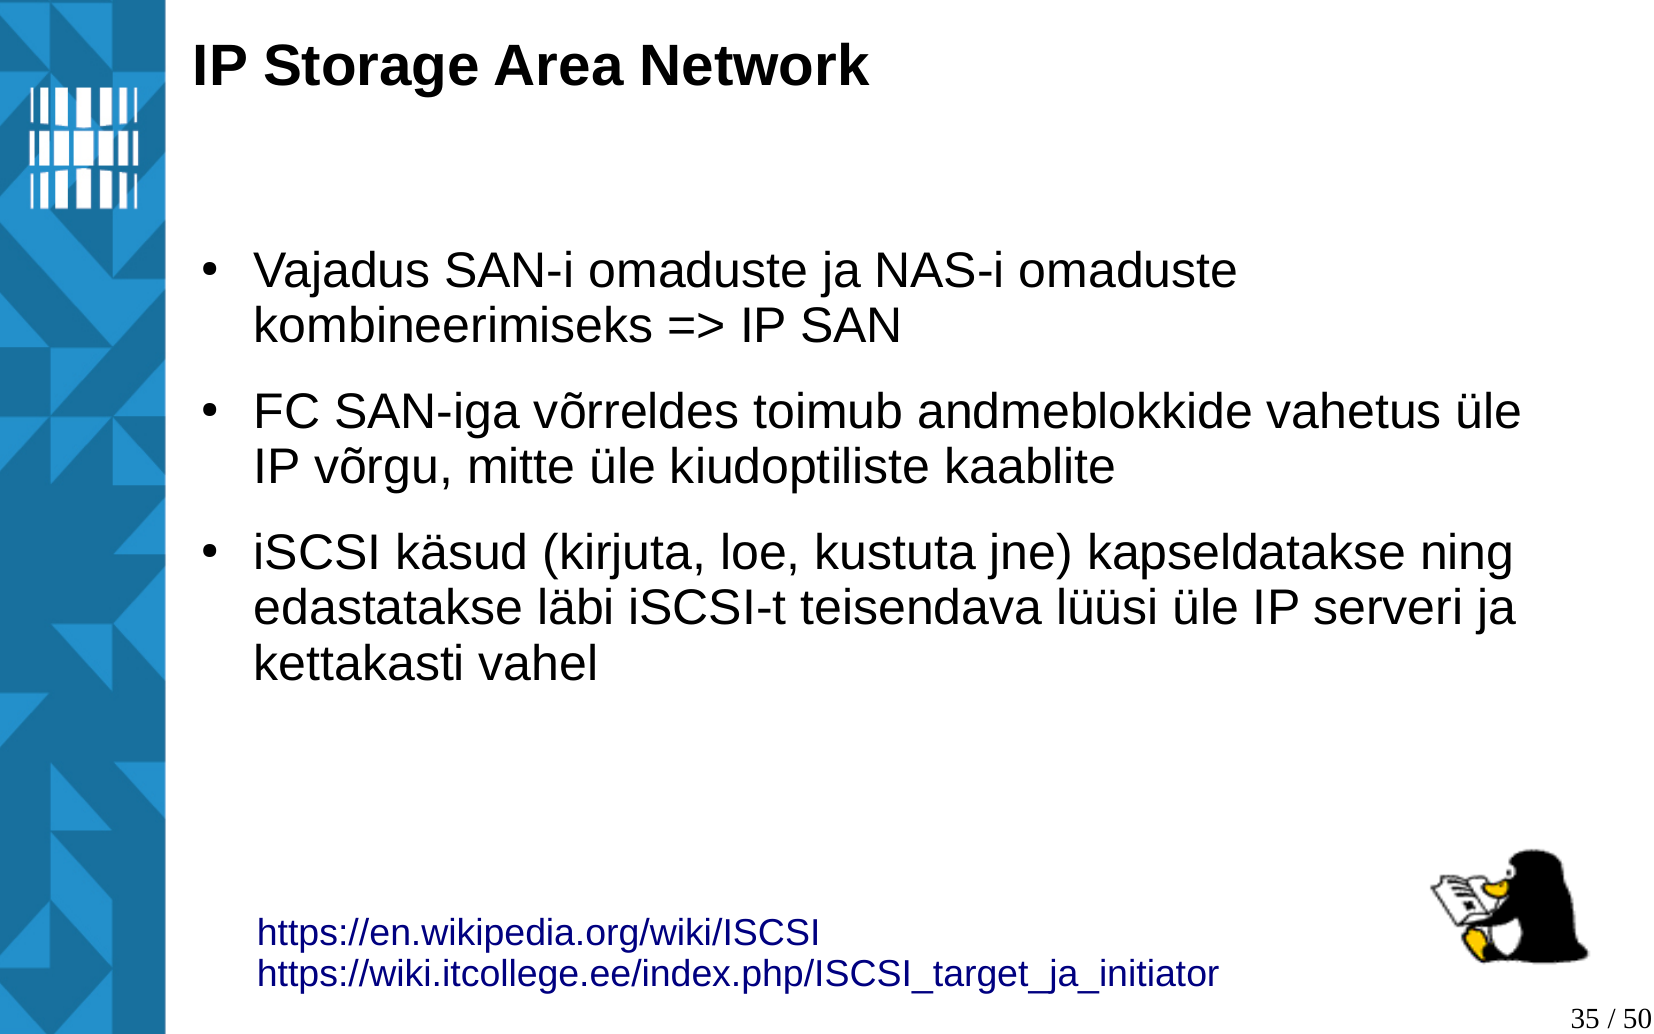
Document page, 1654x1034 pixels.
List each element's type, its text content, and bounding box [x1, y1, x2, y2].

title IP Storage Area Network [192, 23, 1595, 107]
picture [1417, 814, 1607, 973]
text_box https://en.wikipedia.org/wiki/ISCSI https://wiki.itcollege.ee/index.php/ISCSI_target_ja_initiator [242, 903, 1282, 1003]
list Vajadus SAN-i omaduste ja NAS-i omaduste kombineerimiseks => IP SAN FC SAN-iga võrreldes toimub andmeblokkide vahetus üle IP võrgu, mitte üle kiudoptiliste kaablite iSCSI käsud (kirjuta, loe, kustuta jne) kapseldatakse ning edastatakse läbi iSCSI-t teisendava lüüsi üle IP serveri ja kettakasti vahel [183, 241, 1560, 815]
